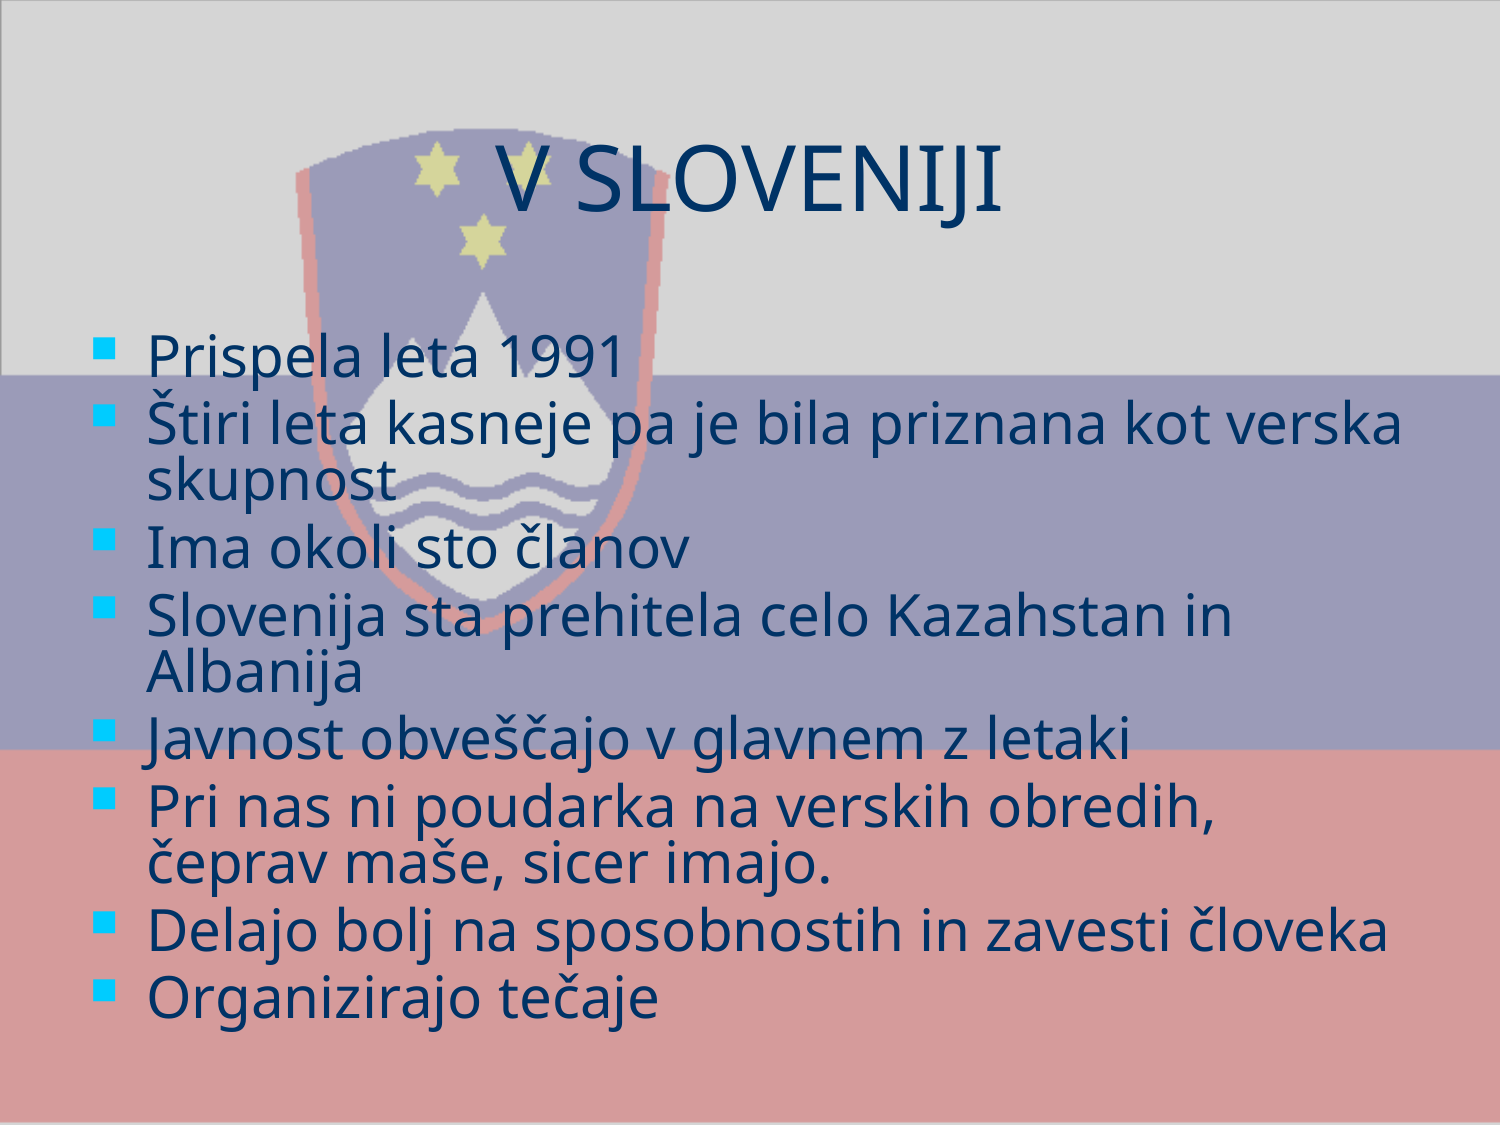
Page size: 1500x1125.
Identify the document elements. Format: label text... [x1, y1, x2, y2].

picture [0, 0, 1500, 1125]
title V SLOVENIJI [75, 62, 1425, 288]
list Prispela leta 1991 Štiri leta kasneje pa je bila priznana kot verska skupnost Ima okoli sto članov Slovenija sta prehitela celo Kazahstan in Albanija Javnost obveščajo v glavnem z letaki Pri nas ni poudarka na verskih obredih, čeprav maše, sicer imajo. Delajo bolj na sposobnostih in zavesti človeka Organizirajo tečaje [75, 324, 1425, 1000]
